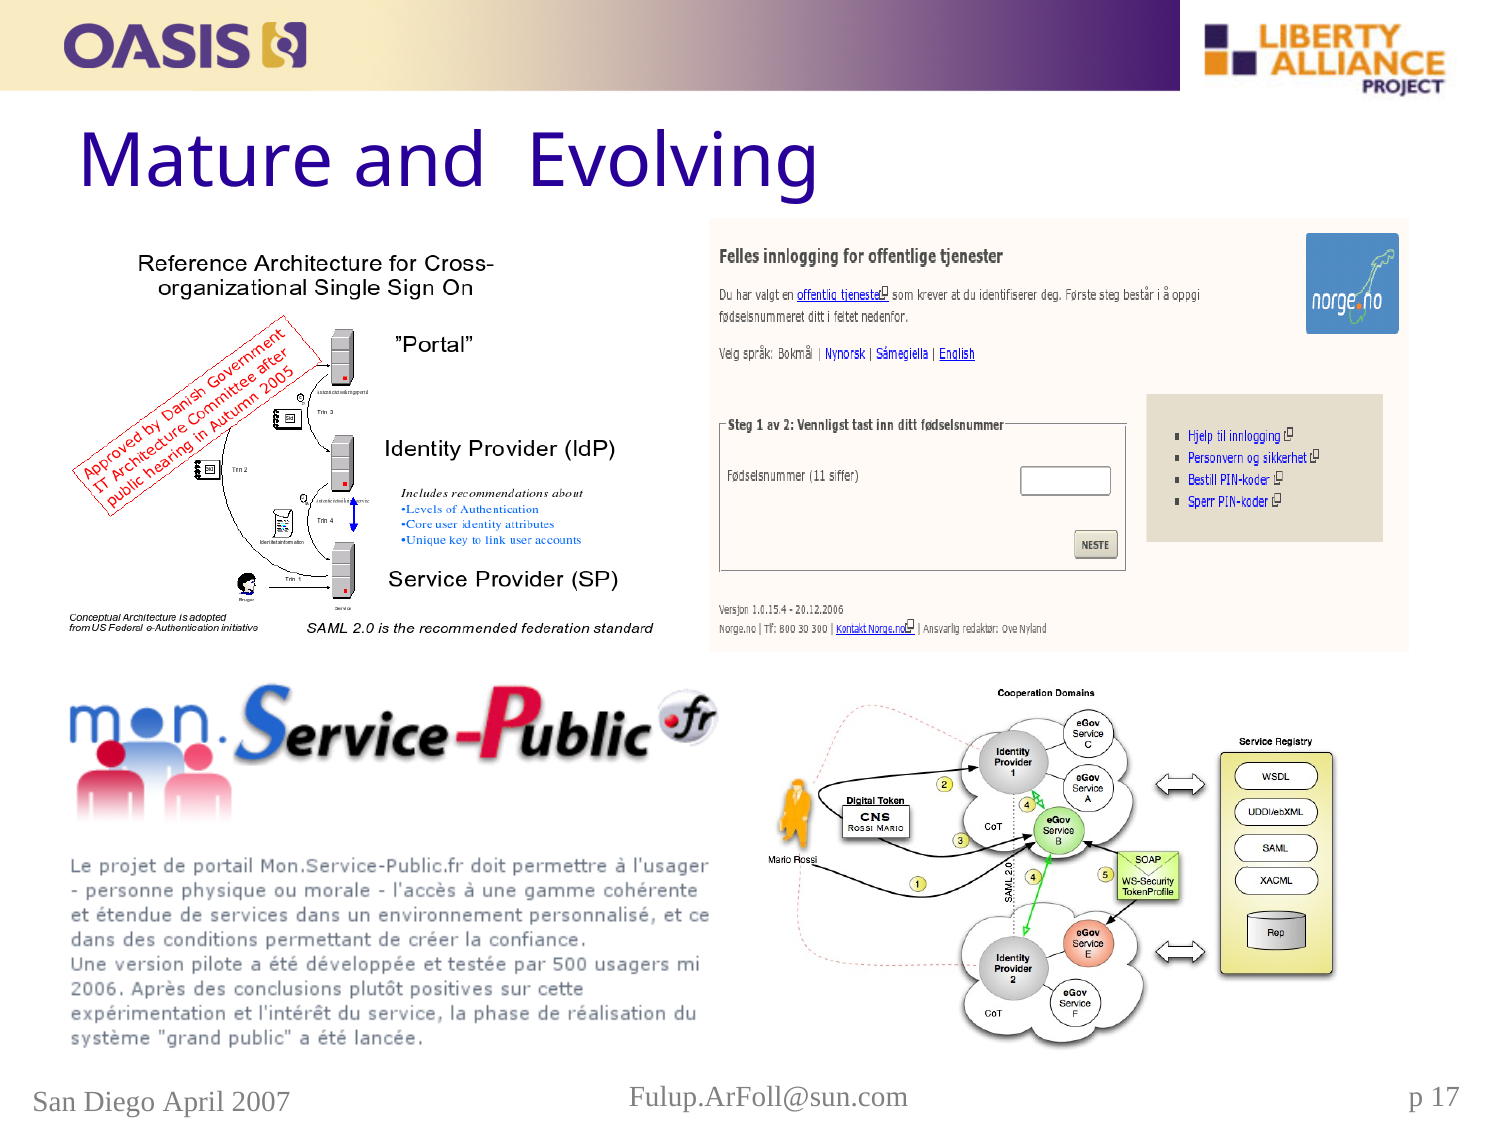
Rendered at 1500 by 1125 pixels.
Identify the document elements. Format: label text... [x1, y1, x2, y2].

picture [0, 0, 1500, 1125]
title Mature and Evolving [77, 99, 1500, 216]
